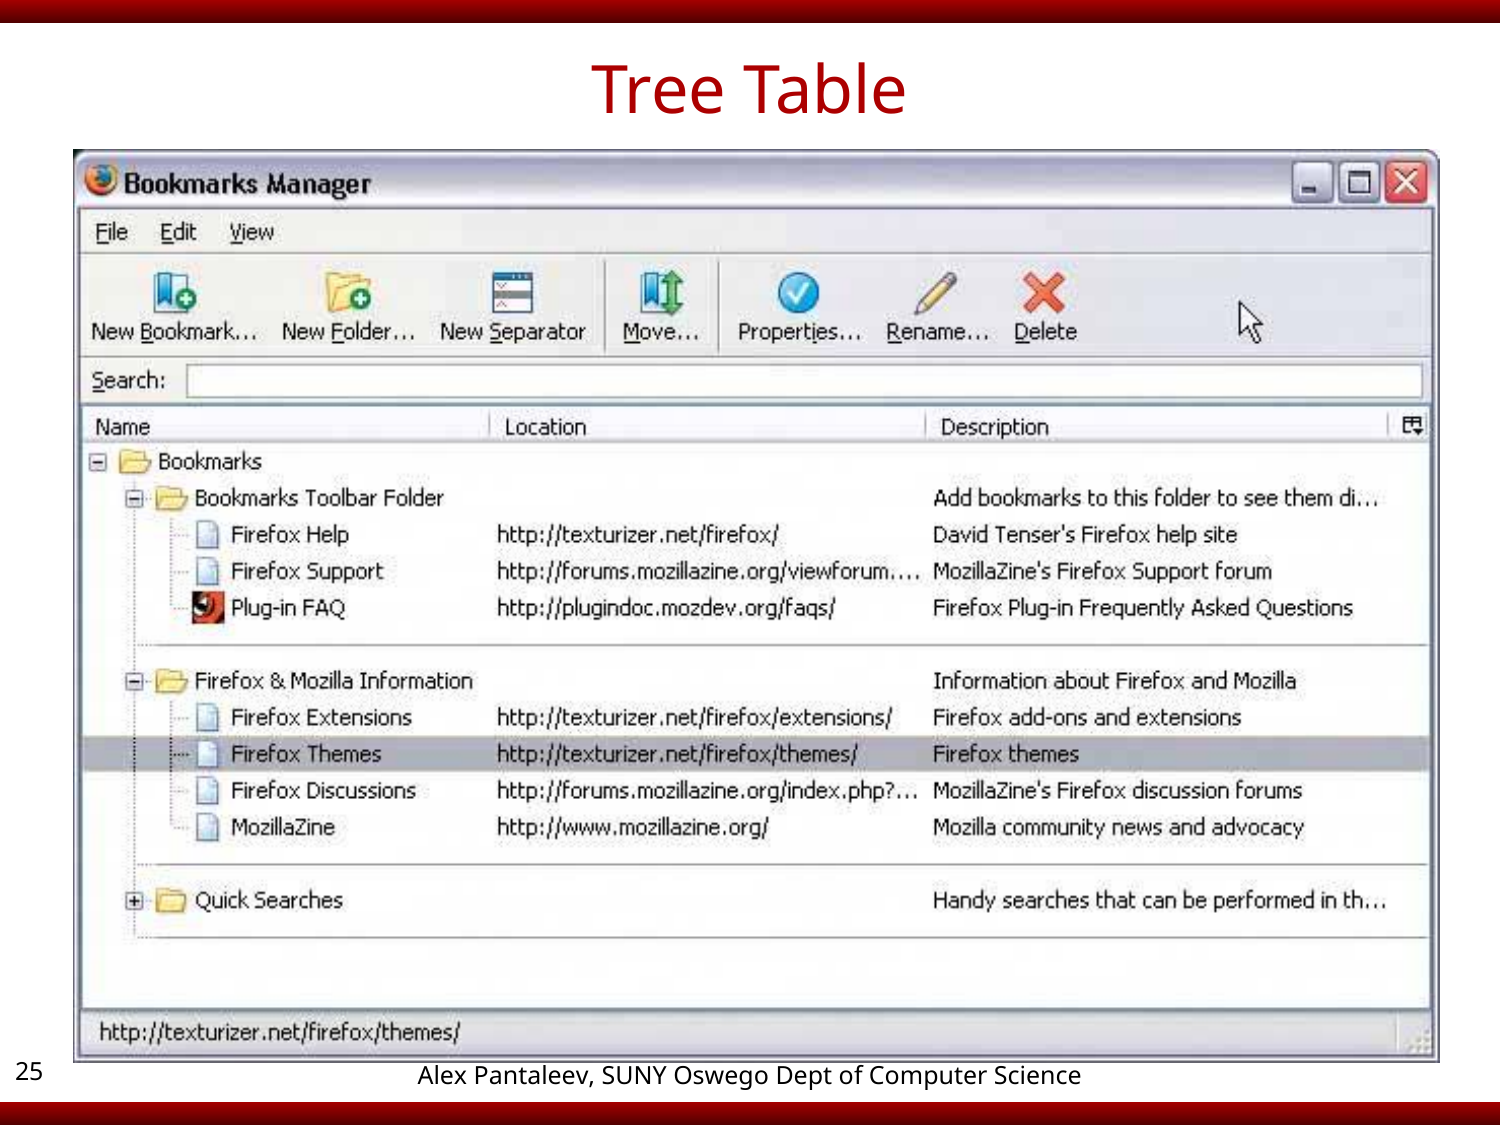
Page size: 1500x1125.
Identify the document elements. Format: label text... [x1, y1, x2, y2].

title Tree Table [0, 32, 1500, 143]
picture [73, 149, 1440, 1063]
